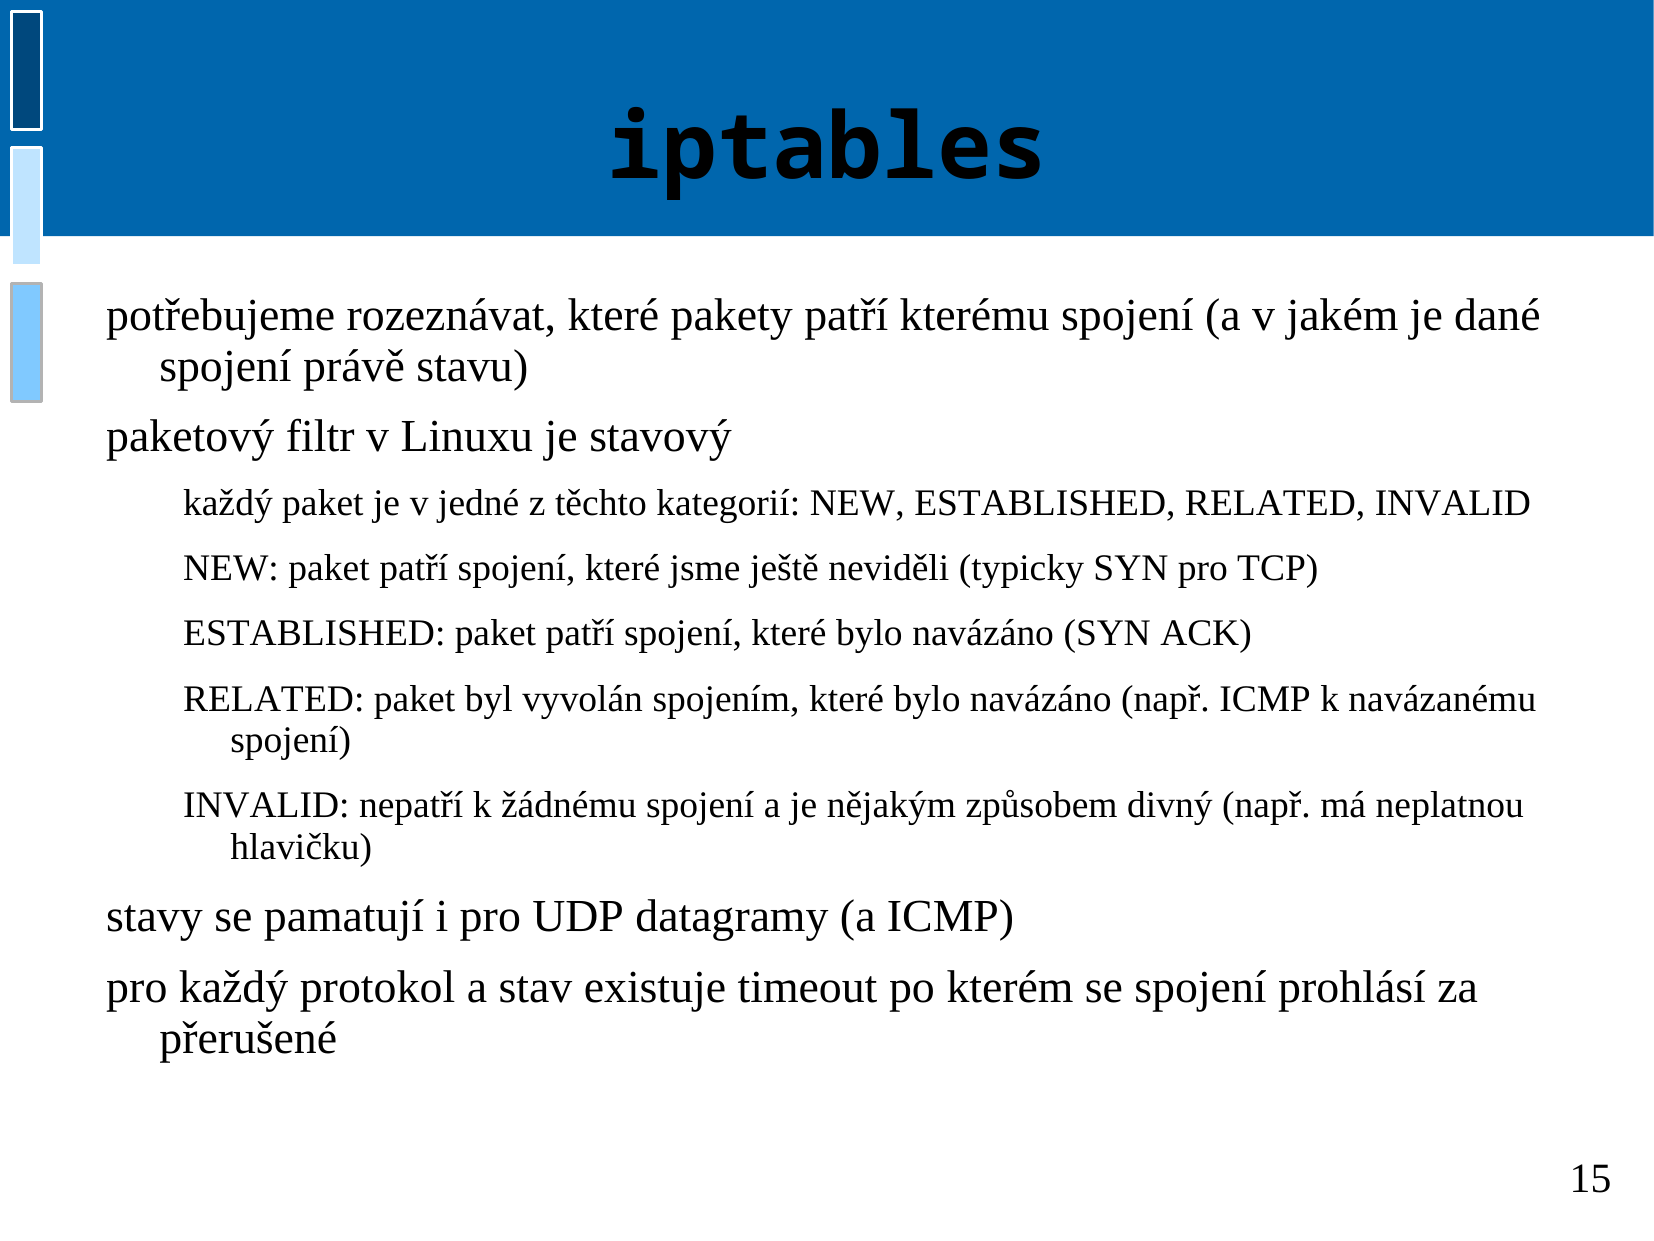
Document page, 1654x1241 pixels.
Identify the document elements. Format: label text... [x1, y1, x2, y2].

list potřebujeme rozeznávat, které pakety patří kterému spojení (a v jakém je dané spojení právě stavu) paketový filtr v Linuxu je stavový každý paket je v jedné z těchto kategorií: NEW, ESTABLISHED, RELATED, INVALID NEW: paket patří spojení, které jsme ještě neviděli (typicky SYN pro TCP) ESTABLISHED: paket patří spojení, které bylo navázáno (SYN ACK) RELATED: paket byl vyvolán spojením, které bylo navázáno (např. ICMP k navázanému spojení) INVALID: nepatří k žádnému spojení a je nějakým způsobem divný (např. má neplatnou hlavičku) stavy se pamatují i pro UDP datagramy (a ICMP) pro každý protokol a stav existuje timeout po kterém se spojení prohlásí za přerušené [88, 289, 1625, 1120]
title iptables [121, 49, 1534, 237]
